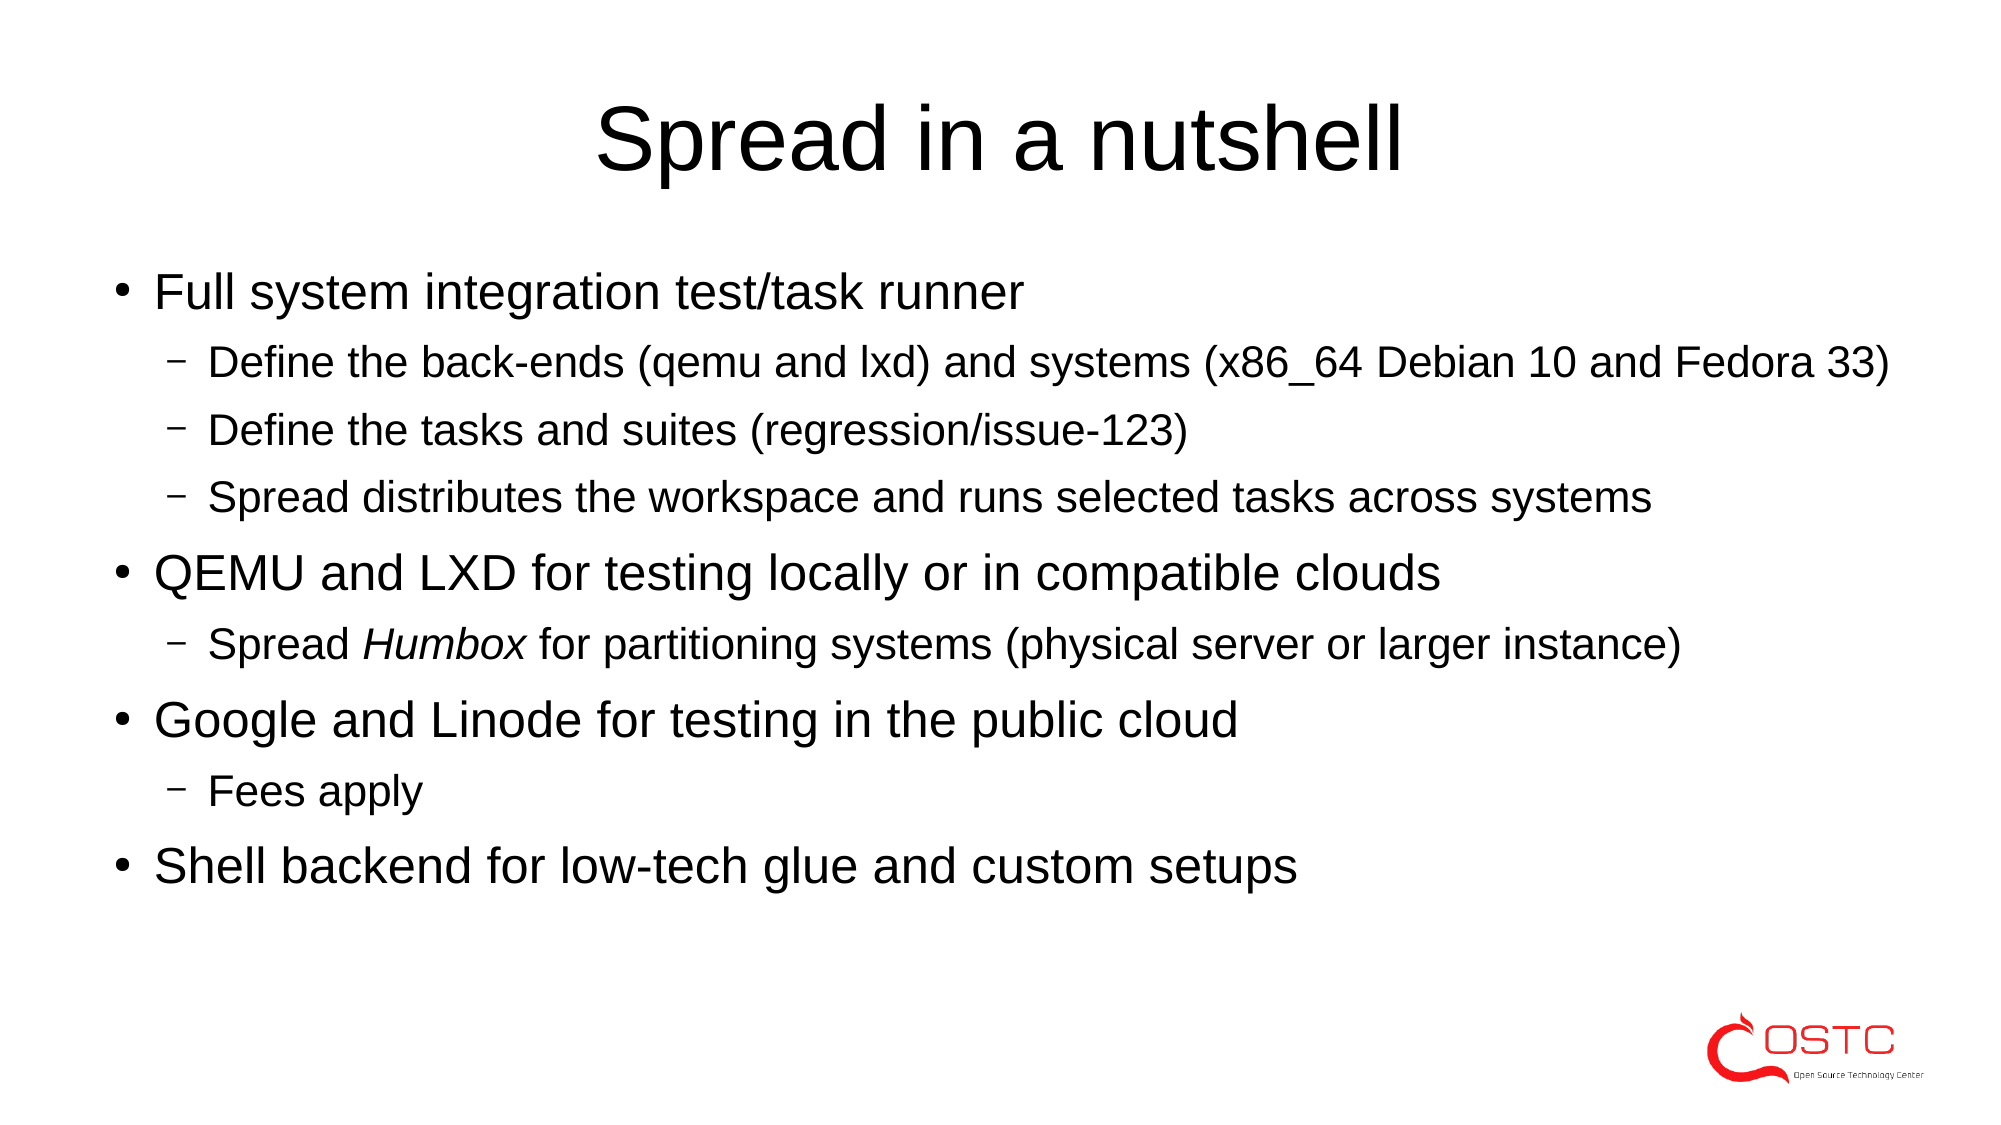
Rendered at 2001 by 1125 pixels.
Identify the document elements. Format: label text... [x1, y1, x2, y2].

picture [1643, 933, 2001, 1125]
title Spread in a nutshell [100, 44, 1901, 233]
list Full system integration test/task runner Define the back-ends (qemu and lxd) and systems (x86_64 Debian 10 and Fedora 33) Define the tasks and suites (regression/issue-123) Spread distributes the workspace and runs selected tasks across systems QEMU and LXD for testing locally or in compatible clouds Spread Humbox for partitioning systems (physical server or larger instance) Google and Linode for testing in the public cloud Fees apply Shell backend for low-tech glue and custom setups [100, 263, 1901, 916]
